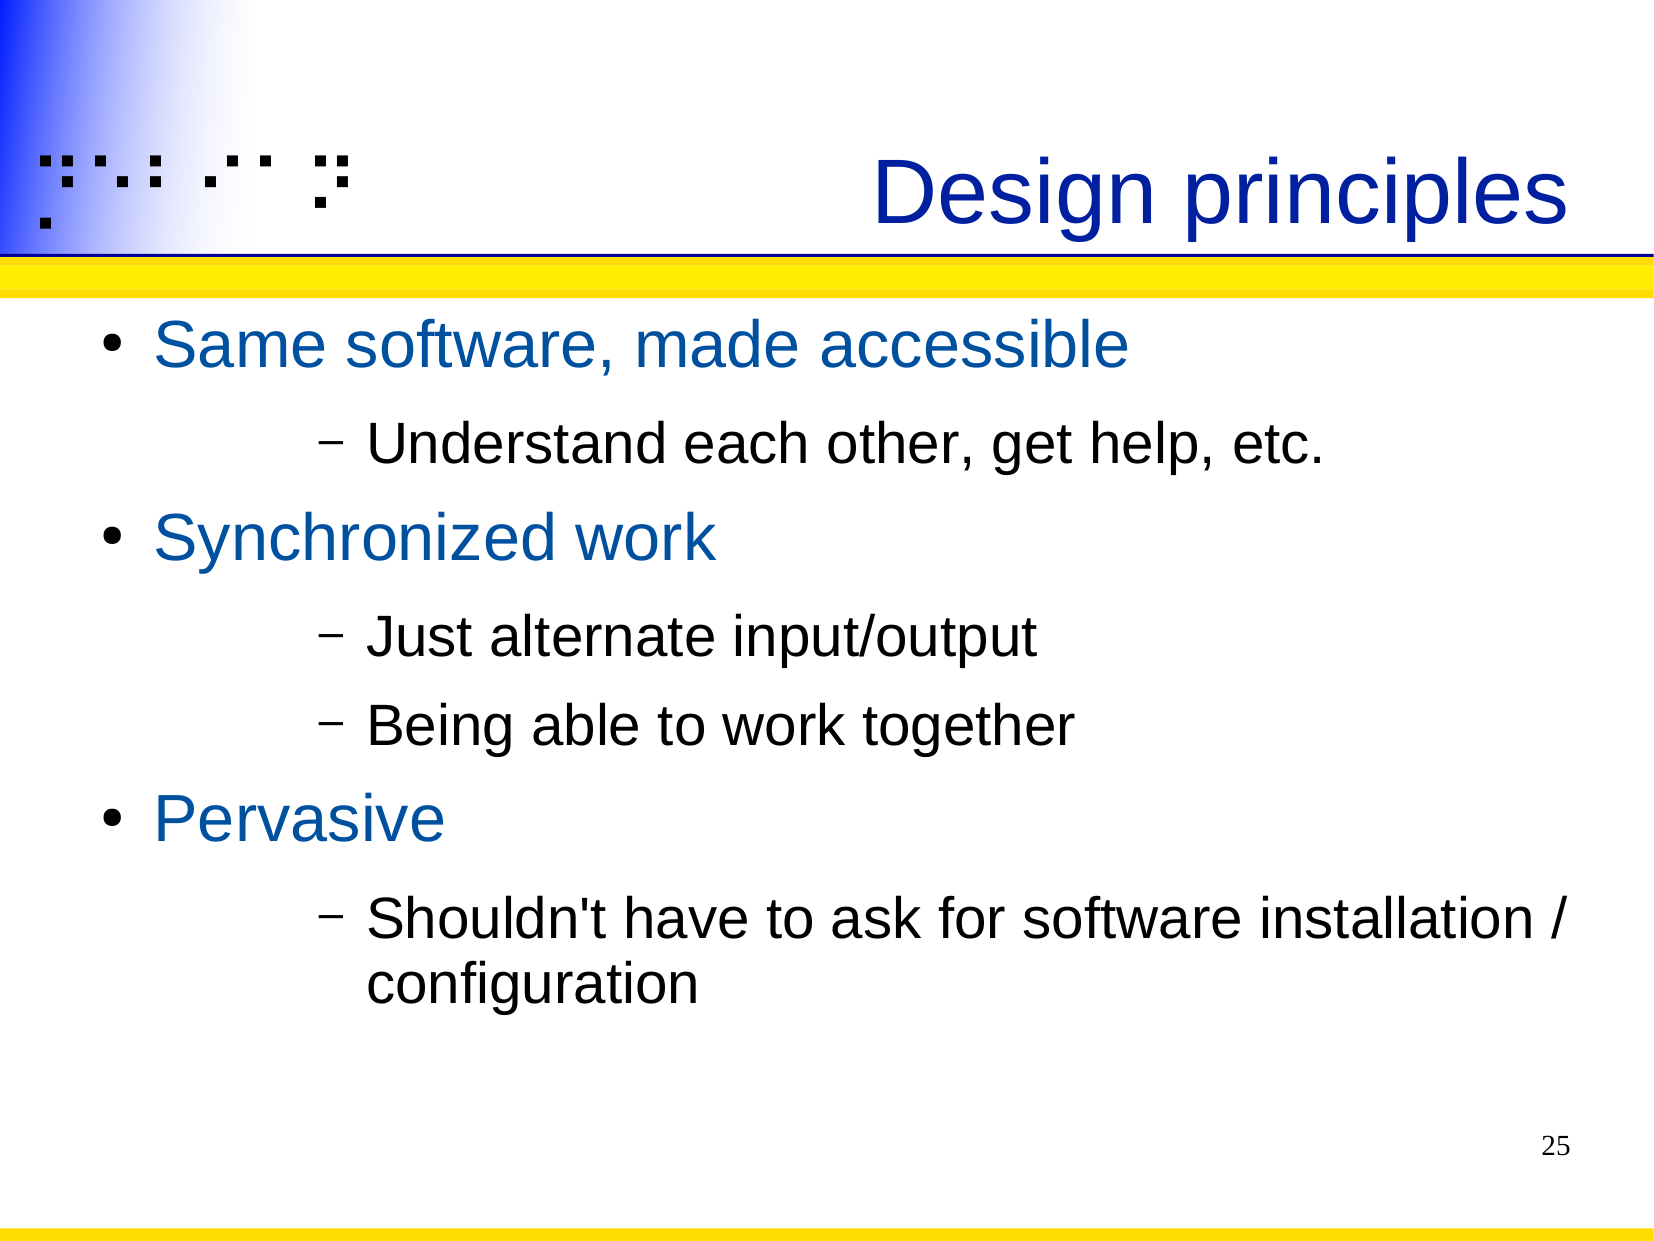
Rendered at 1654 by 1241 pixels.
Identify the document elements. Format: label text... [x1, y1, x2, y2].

list Same software, made accessible Understand each other, get help, etc. Synchronized work Just alternate input/output Being able to work together Pervasive Shouldn't have to ask for software installation / configuration [82, 307, 1571, 1126]
title Design principles [372, 126, 1571, 257]
